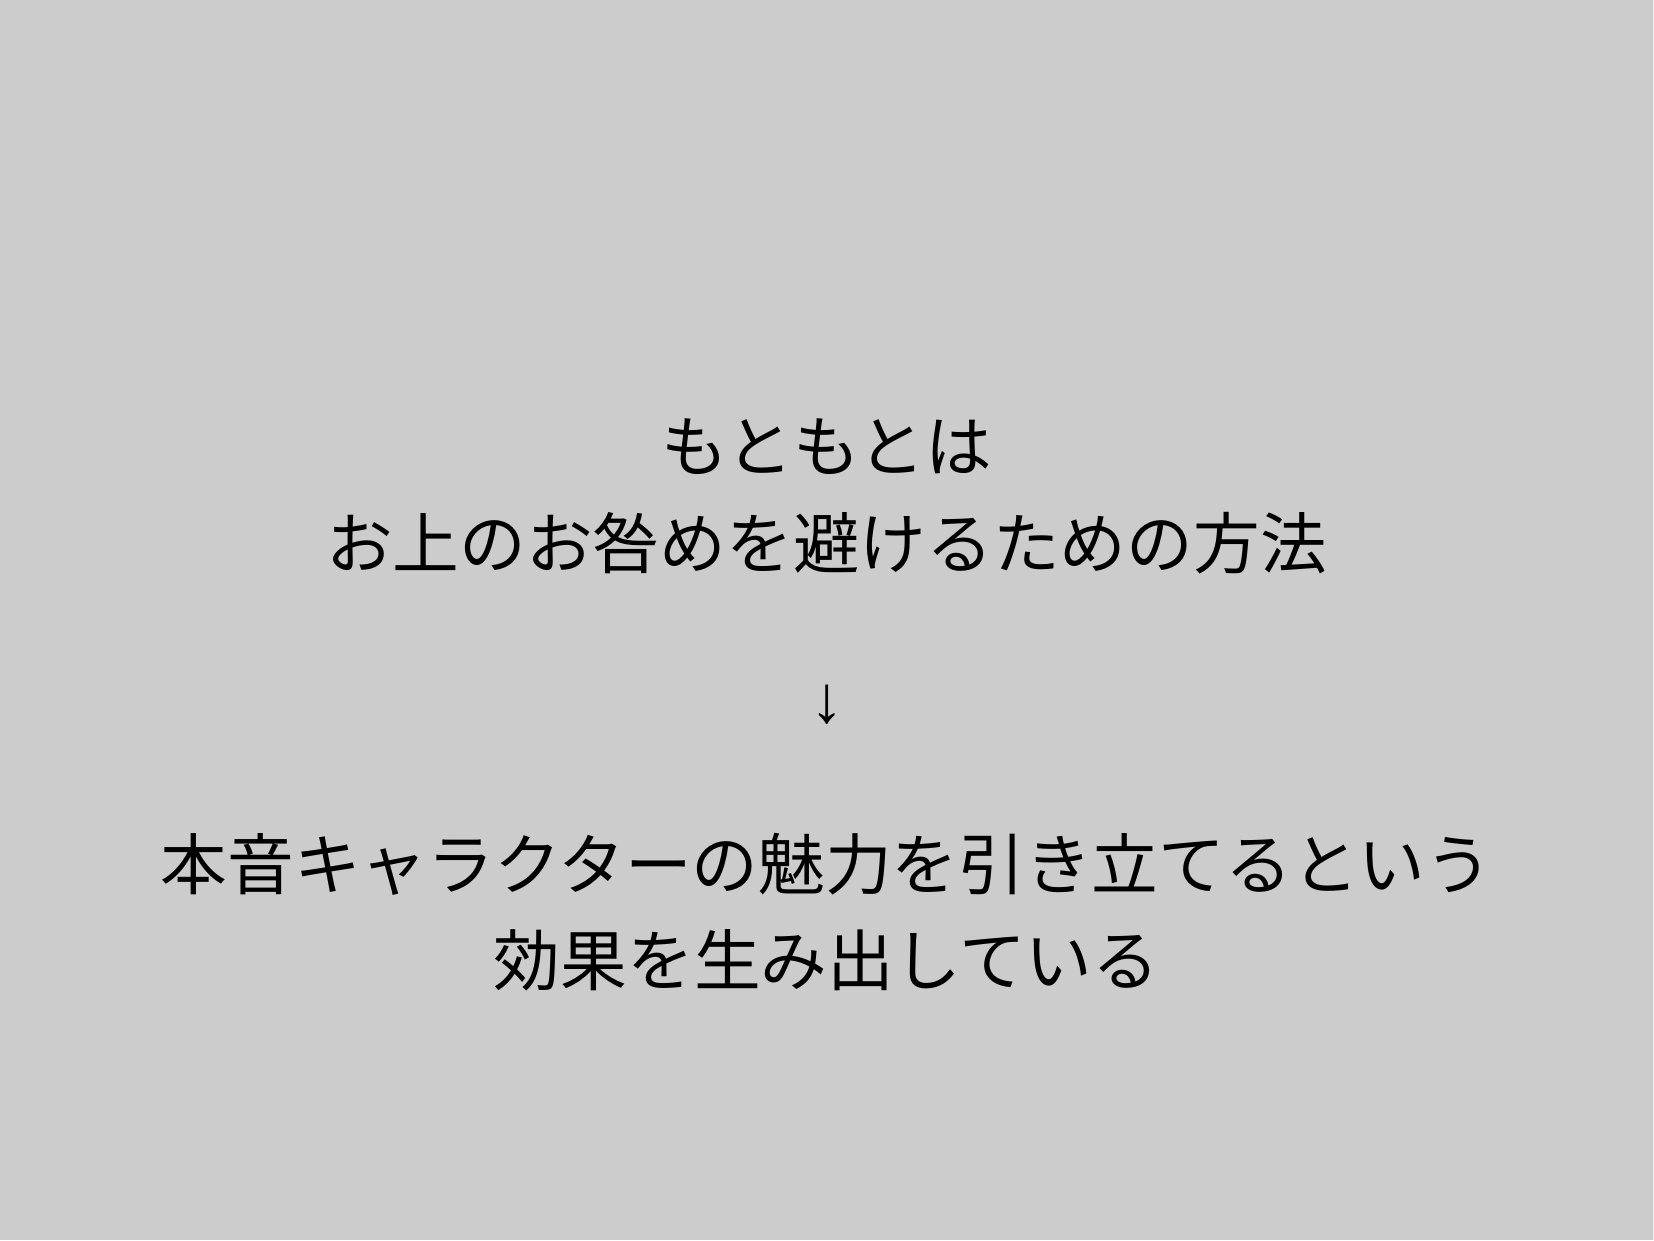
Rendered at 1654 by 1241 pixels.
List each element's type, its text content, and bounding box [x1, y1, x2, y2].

subtitle もともとは お上のお咎めを避けるための方法 ↓ 本音キャラクターの魅力を引き立てるという 効果を生み出している [82, 297, 1571, 1102]
